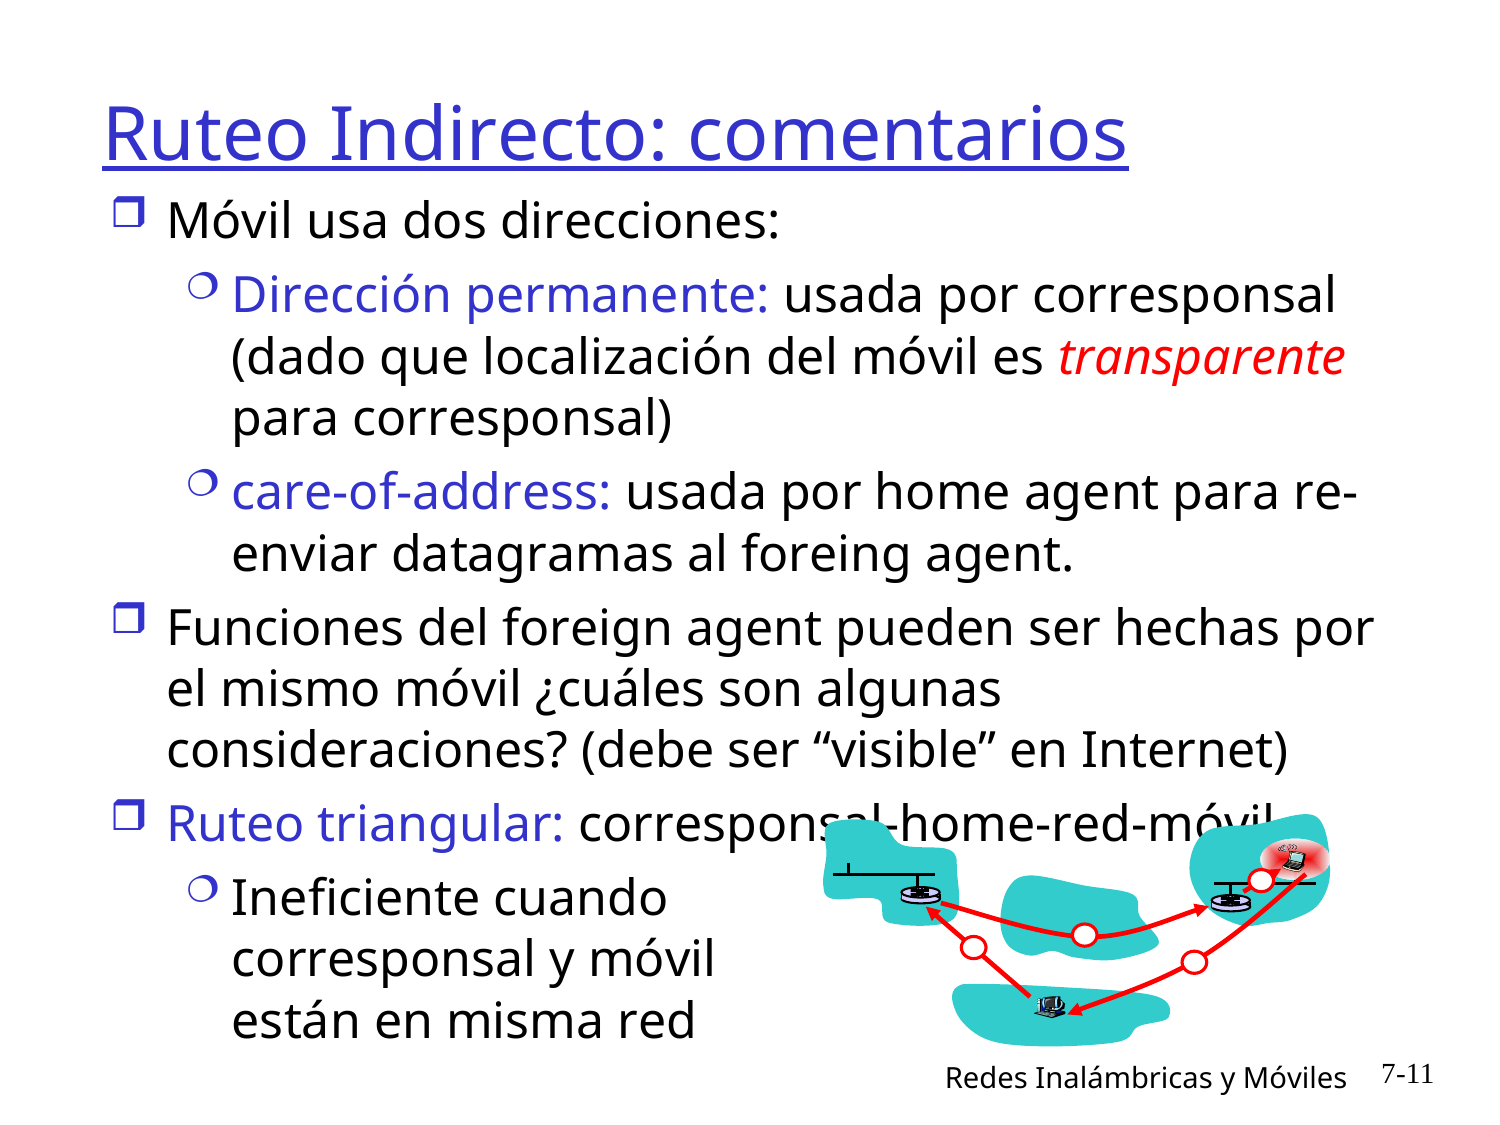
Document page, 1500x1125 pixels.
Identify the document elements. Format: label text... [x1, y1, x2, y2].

text_box [1182, 951, 1207, 974]
text_box [1000, 875, 1159, 961]
list Móvil usa dos direcciones: Dirección permanente: usada por corresponsal (dado que localización del móvil es transparente para corresponsal) care-of-address: usada por home agent para re-enviar datagramas al foreing agent. Funciones del foreign agent pueden ser hechas por el mismo móvil ¿cuáles son algunas consideraciones? (debe ser “visible” en Internet) Ruteo triangular: corresponsal-home-red-móvil Ineficiente cuando corresponsal y móvil están en misma red [95, 182, 1423, 950]
chart [1278, 843, 1306, 873]
text_box [961, 936, 987, 959]
text_box [823, 819, 960, 926]
text_box [952, 983, 1171, 1047]
title Ruteo Indirecto: comentarios [87, 37, 1420, 225]
text_box [1189, 814, 1331, 926]
chart [1033, 996, 1066, 1019]
